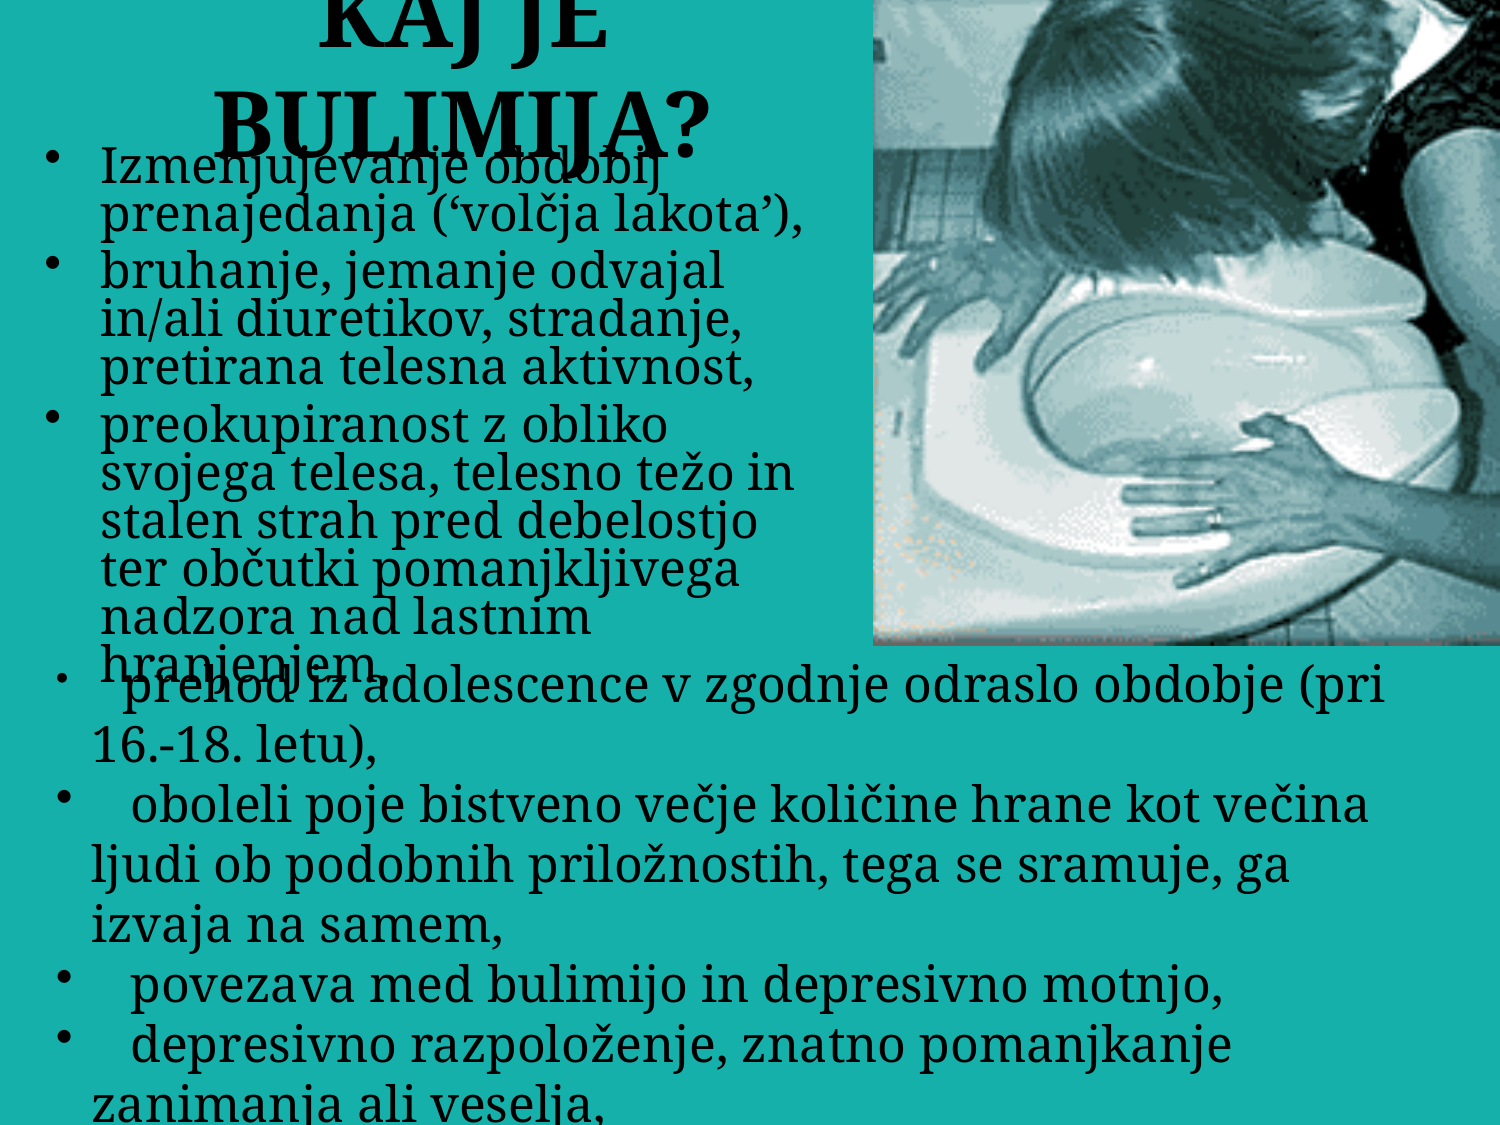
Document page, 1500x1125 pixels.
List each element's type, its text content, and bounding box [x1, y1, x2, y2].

picture [873, 0, 1500, 646]
text_box prehod iz adolescence v zgodnje odraslo obdobje (pri 16.-18. letu), oboleli poje bistveno večje količine hrane kot večina ljudi ob podobnih priložnostih, tega se sramuje, ga izvaja na samem, povezava med bulimijo in depresivno motnjo, depresivno razpoloženje, znatno pomanjkanje zanimanja ali veselja, pomanjkanje energije, povečana utrujenost ali razdražljivost, pogosti samomori. [41, 645, 1459, 1125]
list Izmenjujevanje obdobij prenajedanja (‘volčja lakota’), bruhanje, jemanje odvajal in/ali diuretikov, stradanje, pretirana telesna aktivnost, preokupiranost z obliko svojega telesa, telesno težo in stalen strah pred debelostjo ter občutki pomanjkljivega nadzora nad lastnim hranjenjem, [29, 137, 821, 646]
title KAJ JE BULIMIJA? [53, 0, 873, 160]
